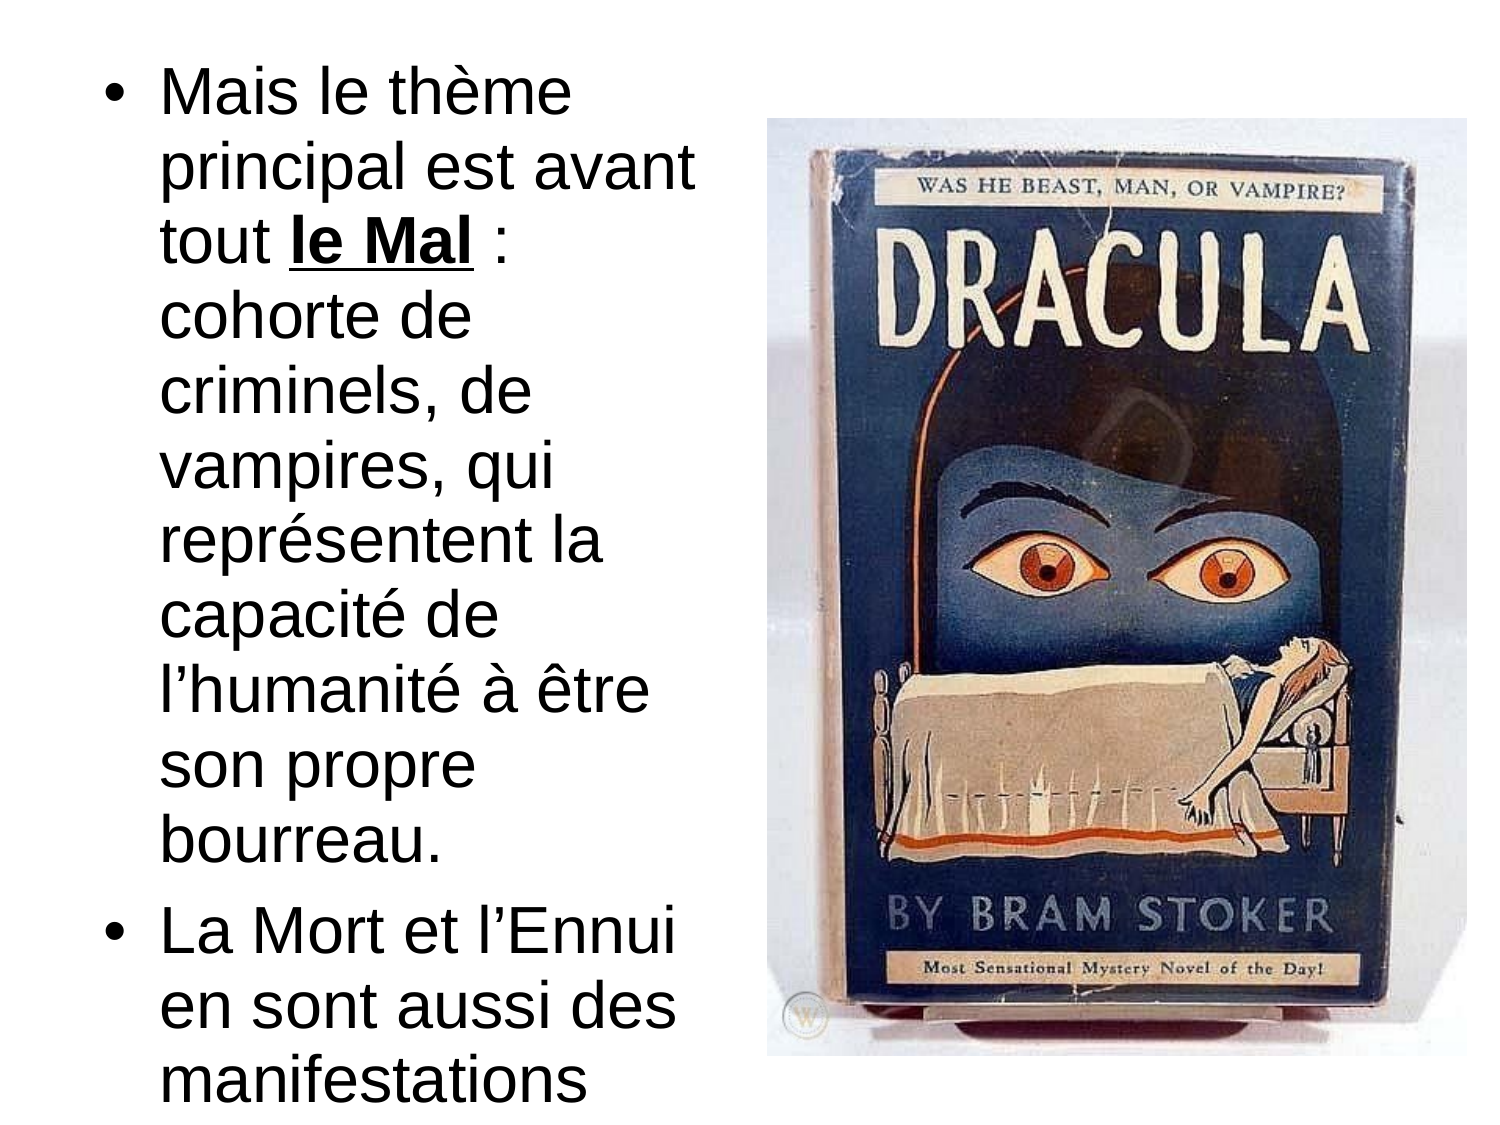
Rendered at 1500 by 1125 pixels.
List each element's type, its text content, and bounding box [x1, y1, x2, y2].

picture [767, 118, 1467, 1056]
list Mais le thème principal est avant tout le Mal : cohorte de criminels, de vampires, qui représentent la capacité de l’humanité à être son propre bourreau. La Mort et l’Ennui en sont aussi des manifestations [88, 46, 748, 1125]
